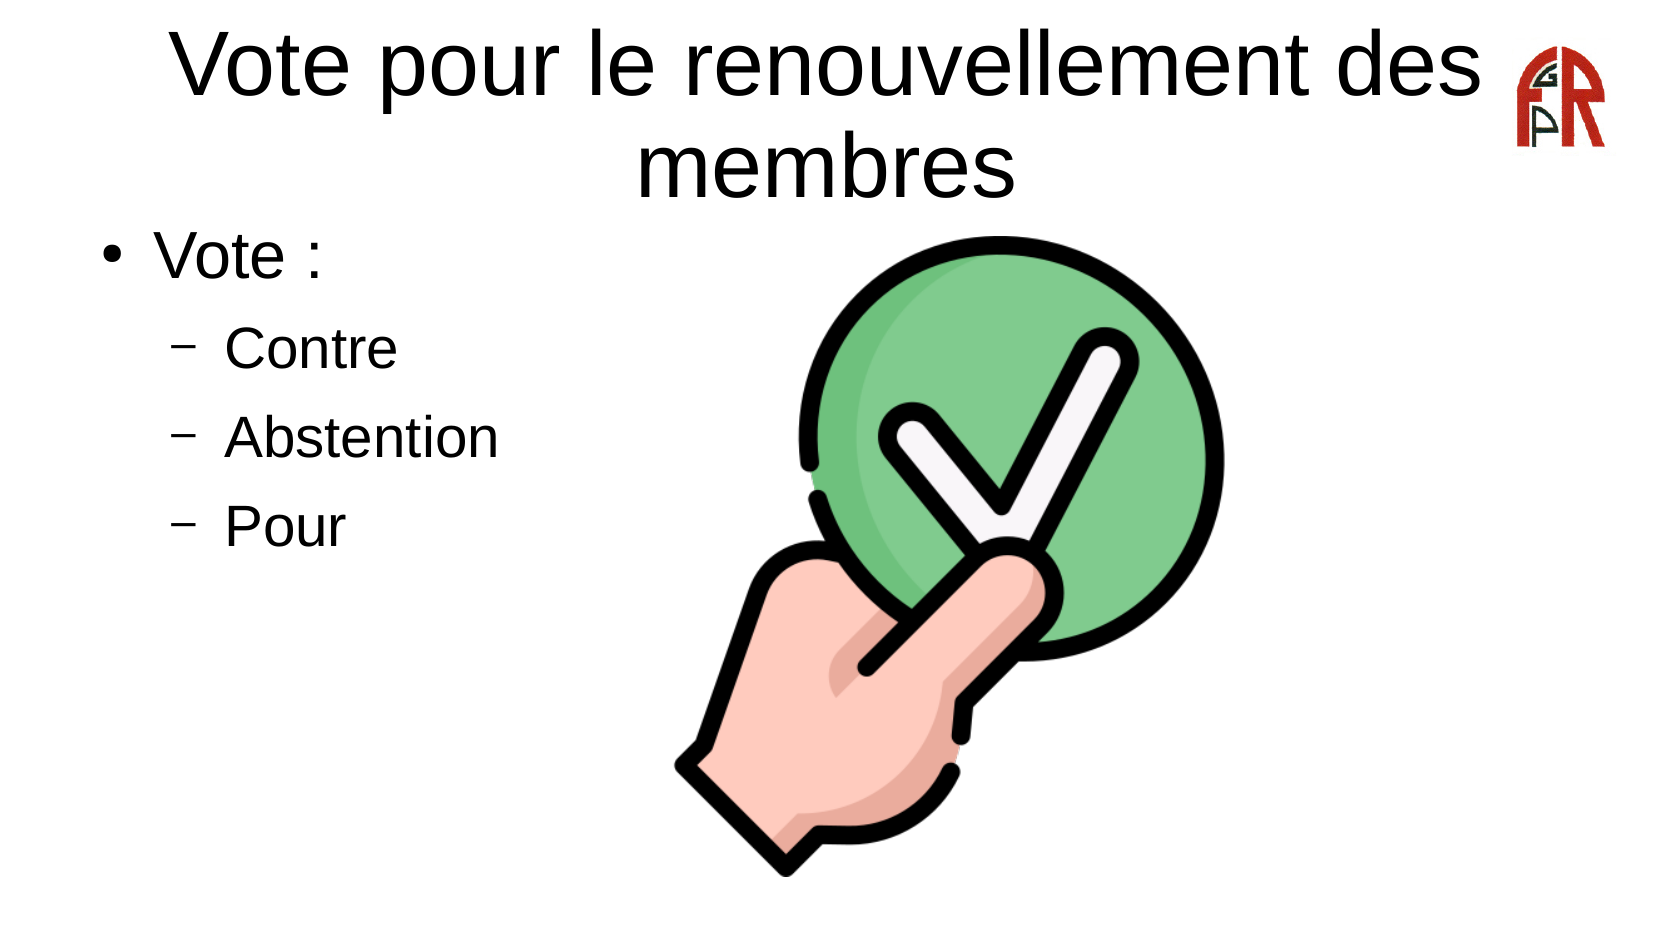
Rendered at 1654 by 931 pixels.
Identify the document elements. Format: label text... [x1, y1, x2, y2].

picture [629, 236, 1270, 877]
list Vote : Contre Abstention Pour [82, 217, 1571, 758]
picture [1506, 37, 1618, 156]
title Vote pour le renouvellement des membres [82, 12, 1571, 217]
